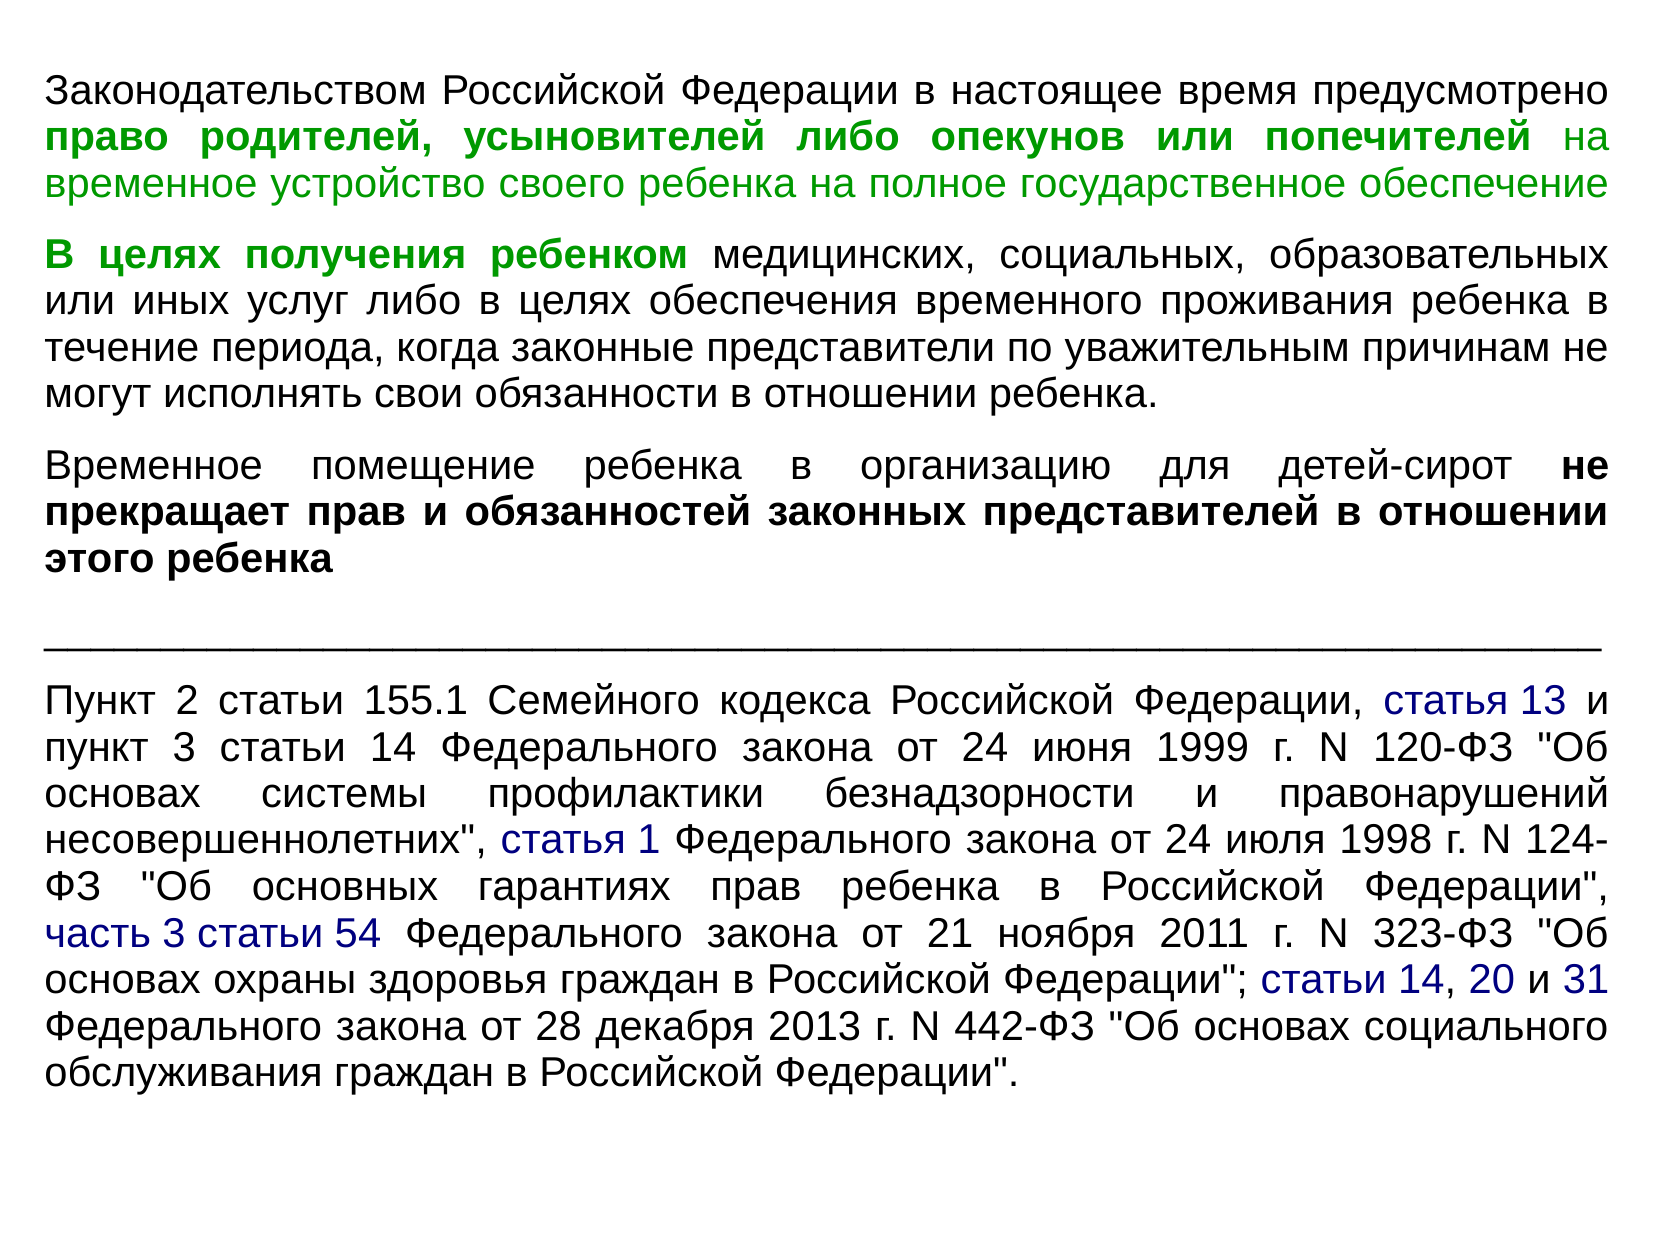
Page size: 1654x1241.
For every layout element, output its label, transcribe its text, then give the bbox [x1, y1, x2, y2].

text_box Законодательством Российской Федерации в настоящее время предусмотрено право родителей, усыновителей либо опекунов или попечителей на временное устройство своего ребенка на полное государственное обеспечение В целях получения ребенком медицинских, социальных, образовательных или иных услуг либо в целях обеспечения временного проживания ребенка в течение периода, когда законные представители по уважительным причинам не могут исполнять свои обязанности в отношении ребенка. Временное помещение ребенка в организацию для детей-сирот не прекращает прав и обязанностей законных представителей в отношении этого ребенка ___________________________________________________________________ Пункт 2 статьи 155.1 Семейного кодекса Российской Федерации, статья 13 и пункт 3 статьи 14 Федерального закона от 24 июня 1999 г. N 120-ФЗ "Об основах системы профилактики безнадзорности и правонарушений несовершеннолетних", статья 1 Федерального закона от 24 июля 1998 г. N 124-ФЗ "Об основных гарантиях прав ребенка в Российской Федерации", часть 3 статьи 54 Федерального закона от 21 ноября 2011 г. N 323-ФЗ "Об основах охраны здоровья граждан в Российской Федерации"; статьи 14, 20 и 31 Федерального закона от 28 декабря 2013 г. N 442-ФЗ "Об основах социального обслуживания граждан в Российской Федерации". [29, 59, 1625, 1189]
